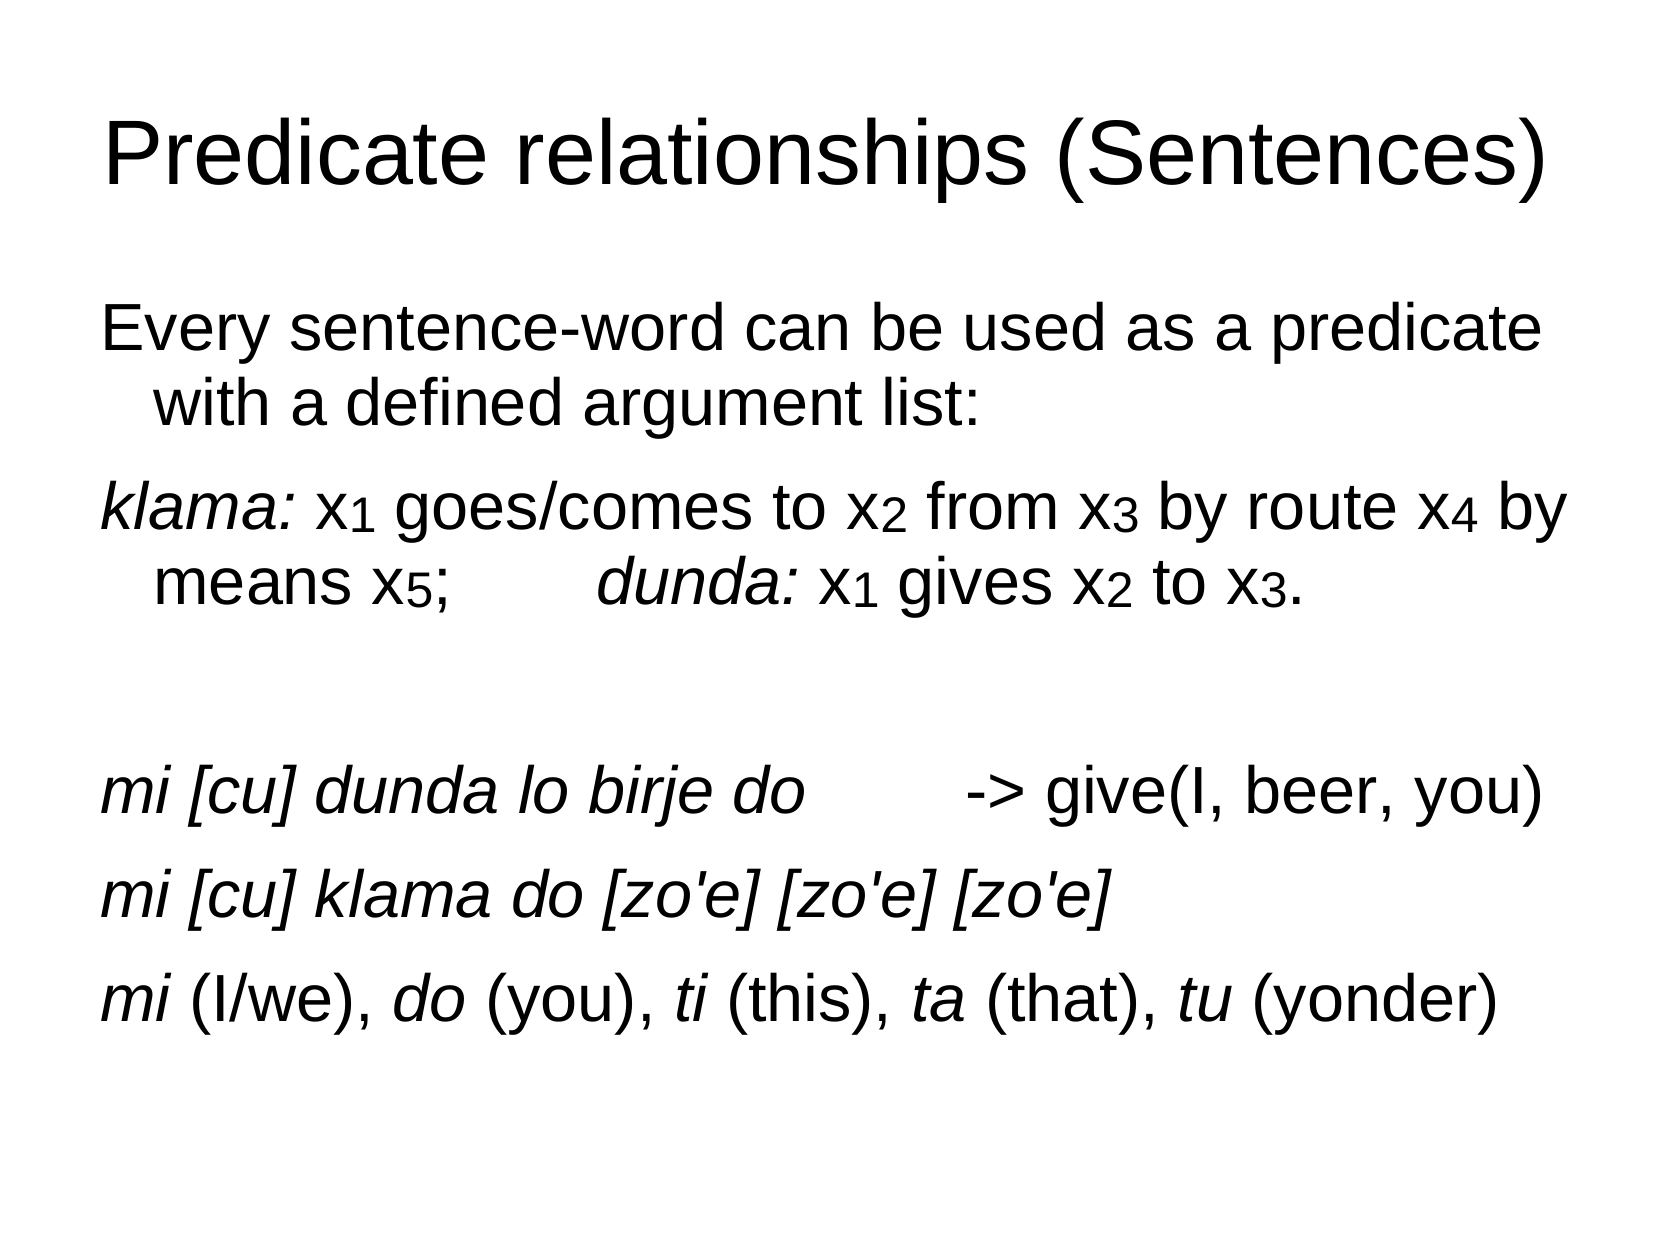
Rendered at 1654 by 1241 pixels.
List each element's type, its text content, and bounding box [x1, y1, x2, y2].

title Predicate relationships (Sentences) [82, 49, 1571, 257]
list Every sentence-word can be used as a predicate with a defined argument list: klama: x1 goes/comes to x2 from x3 by route x4 by means x5; dunda: x1 gives x2 to x3. mi [cu] dunda lo birje do -> give(I, beer, you) mi [cu] klama do [zo'e] [zo'e] [zo'e] mi (I/we), do (you), ti (this), ta (that), tu (yonder) [82, 290, 1571, 1109]
